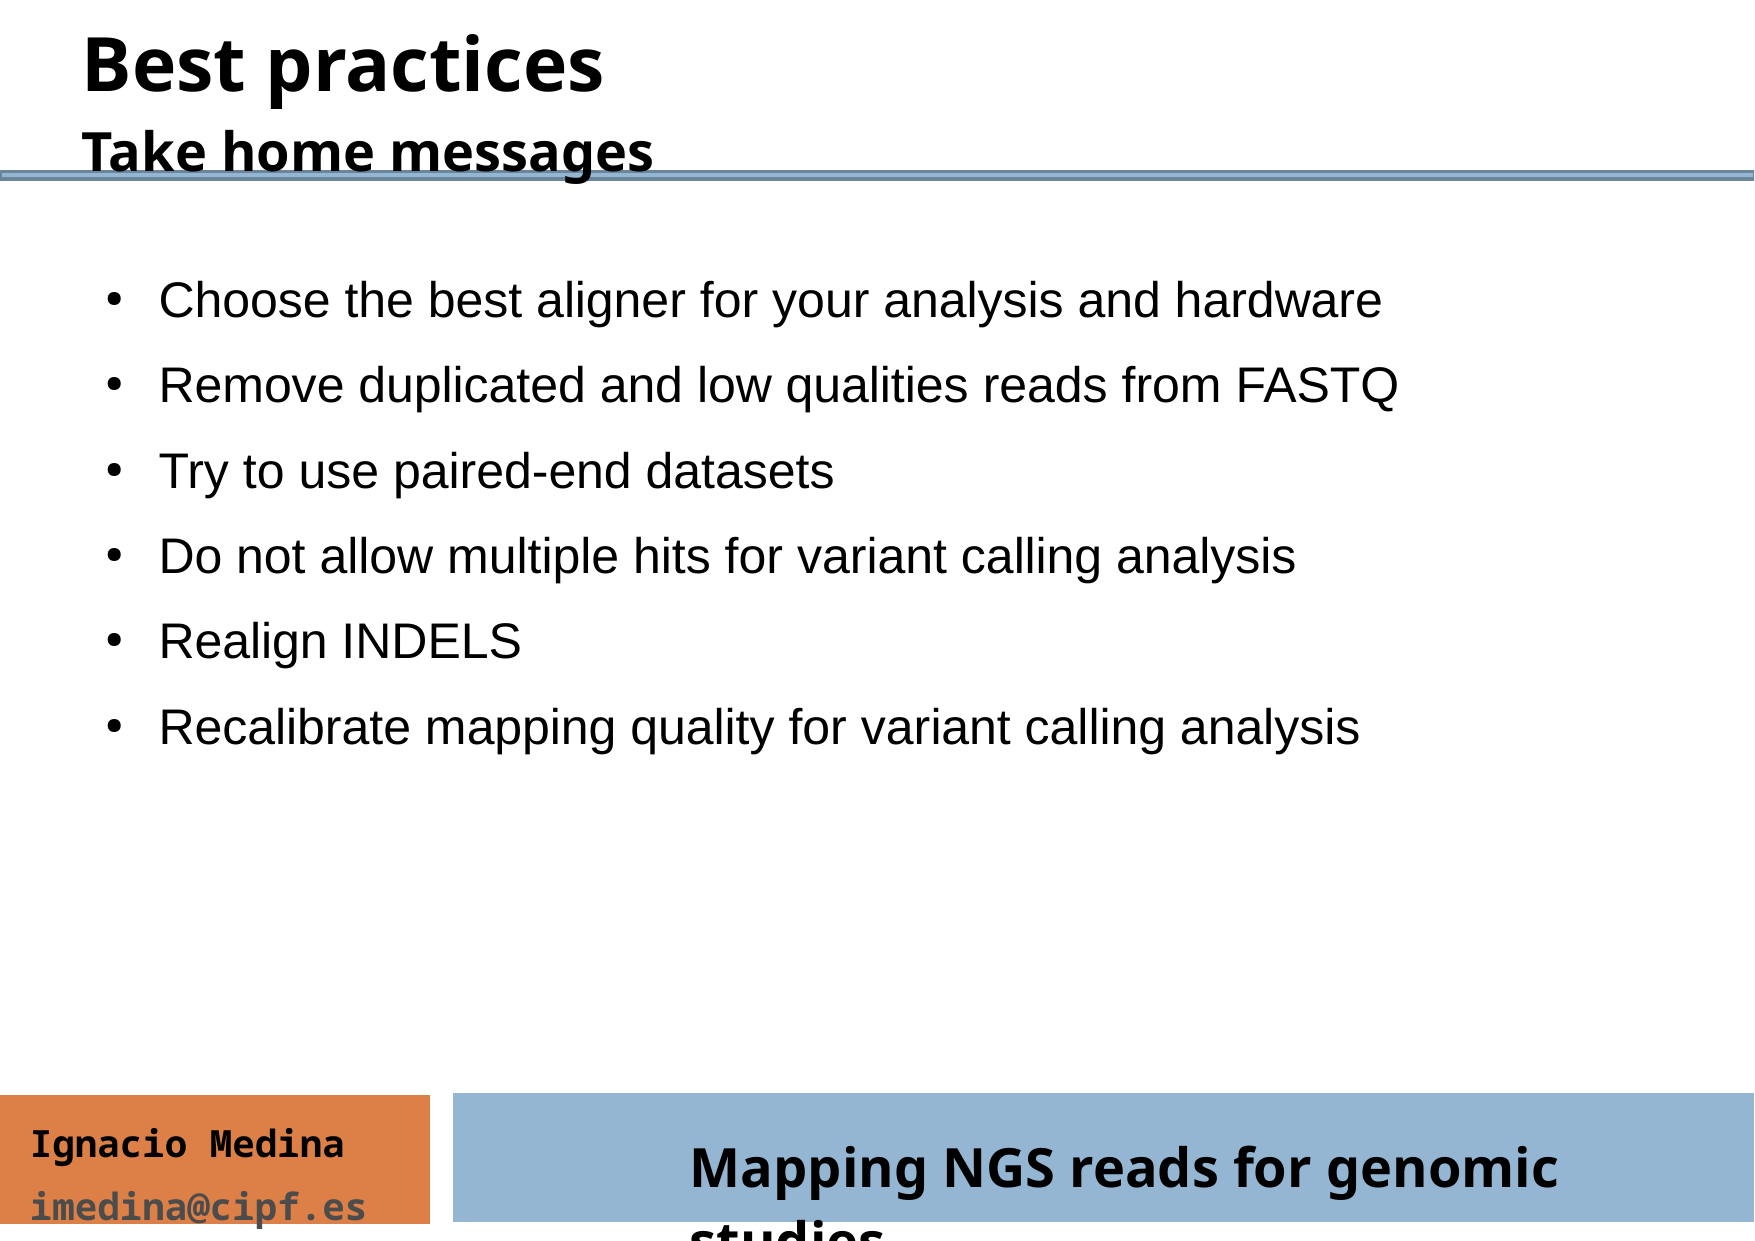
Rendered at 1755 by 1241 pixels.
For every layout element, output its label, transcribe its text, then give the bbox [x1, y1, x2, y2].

text_box Best practices Take home messages [67, 3, 1688, 168]
list Choose the best aligner for your analysis and hardware Remove duplicated and low qualities reads from FASTQ Try to use paired-end datasets Do not allow multiple hits for variant calling analysis Realign INDELS Recalibrate mapping quality for variant calling analysis [87, 272, 1632, 992]
text_box [589, 171, 1754, 179]
text_box Ignacio Medina imedina@cipf.es [15, 1110, 406, 1213]
text_box [0, 171, 583, 179]
text_box Mapping NGS reads for genomic studies [675, 1122, 1726, 1200]
